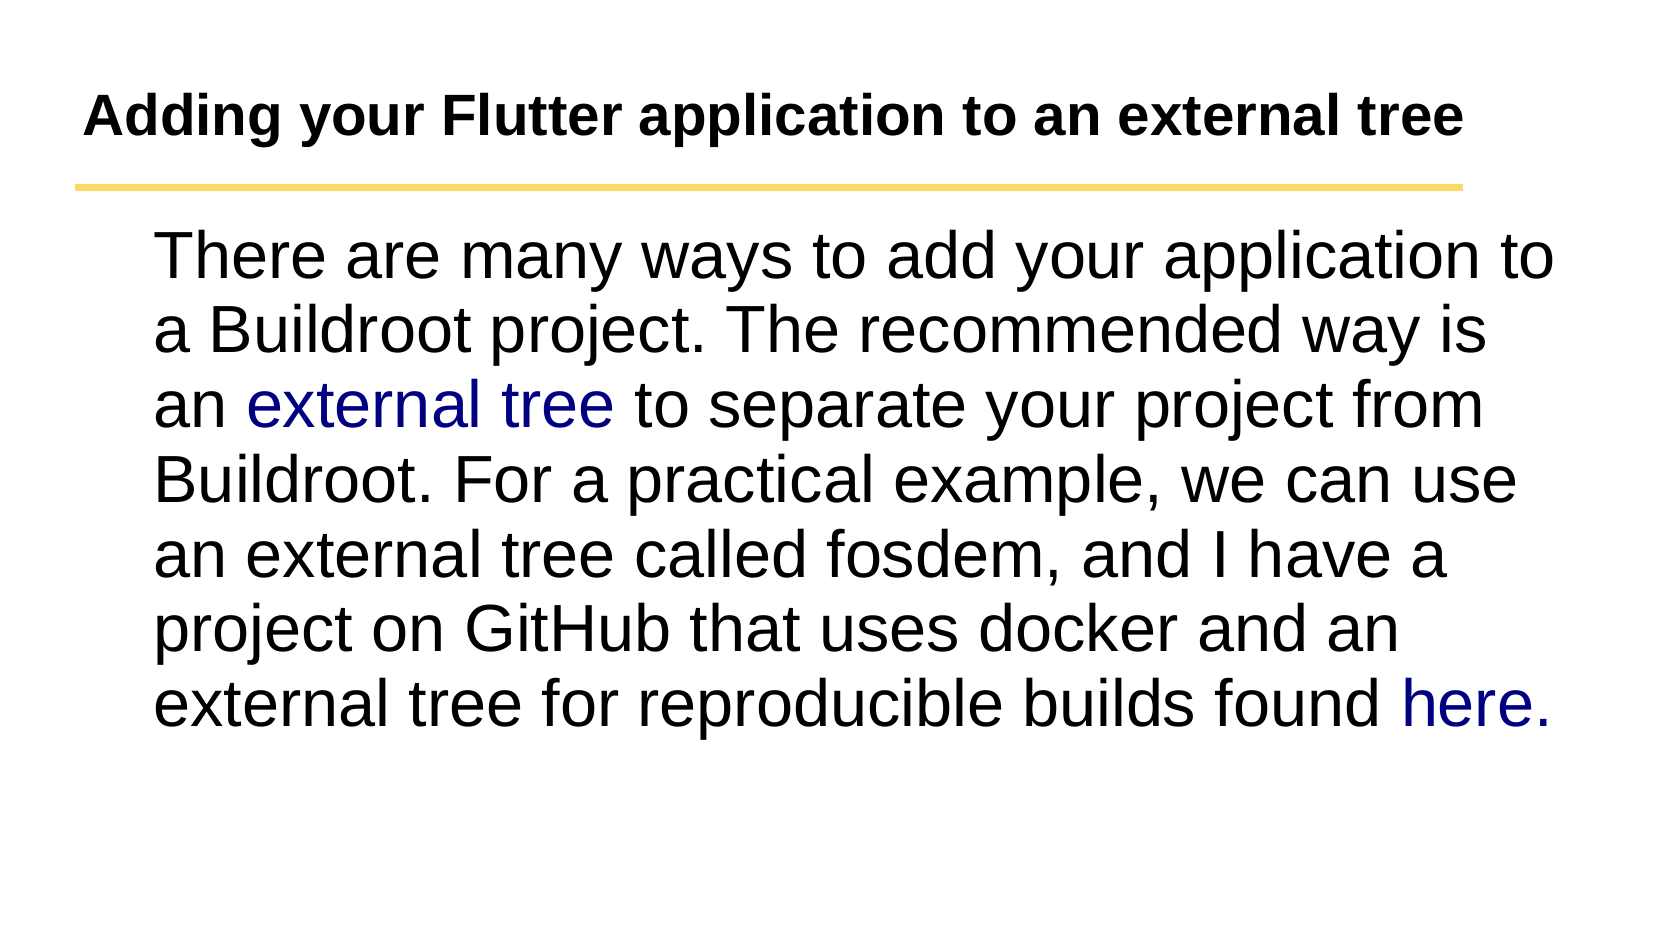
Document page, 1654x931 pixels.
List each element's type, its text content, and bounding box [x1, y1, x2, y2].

list There are many ways to add your application to a Buildroot project. The recommended way is an external tree to separate your project from Buildroot. For a practical example, we can use an external tree called fosdem, and I have a project on GitHub that uses docker and an external tree for reproducible builds found here. [82, 217, 1571, 758]
title Adding your Flutter application to an external tree [82, 37, 1571, 193]
